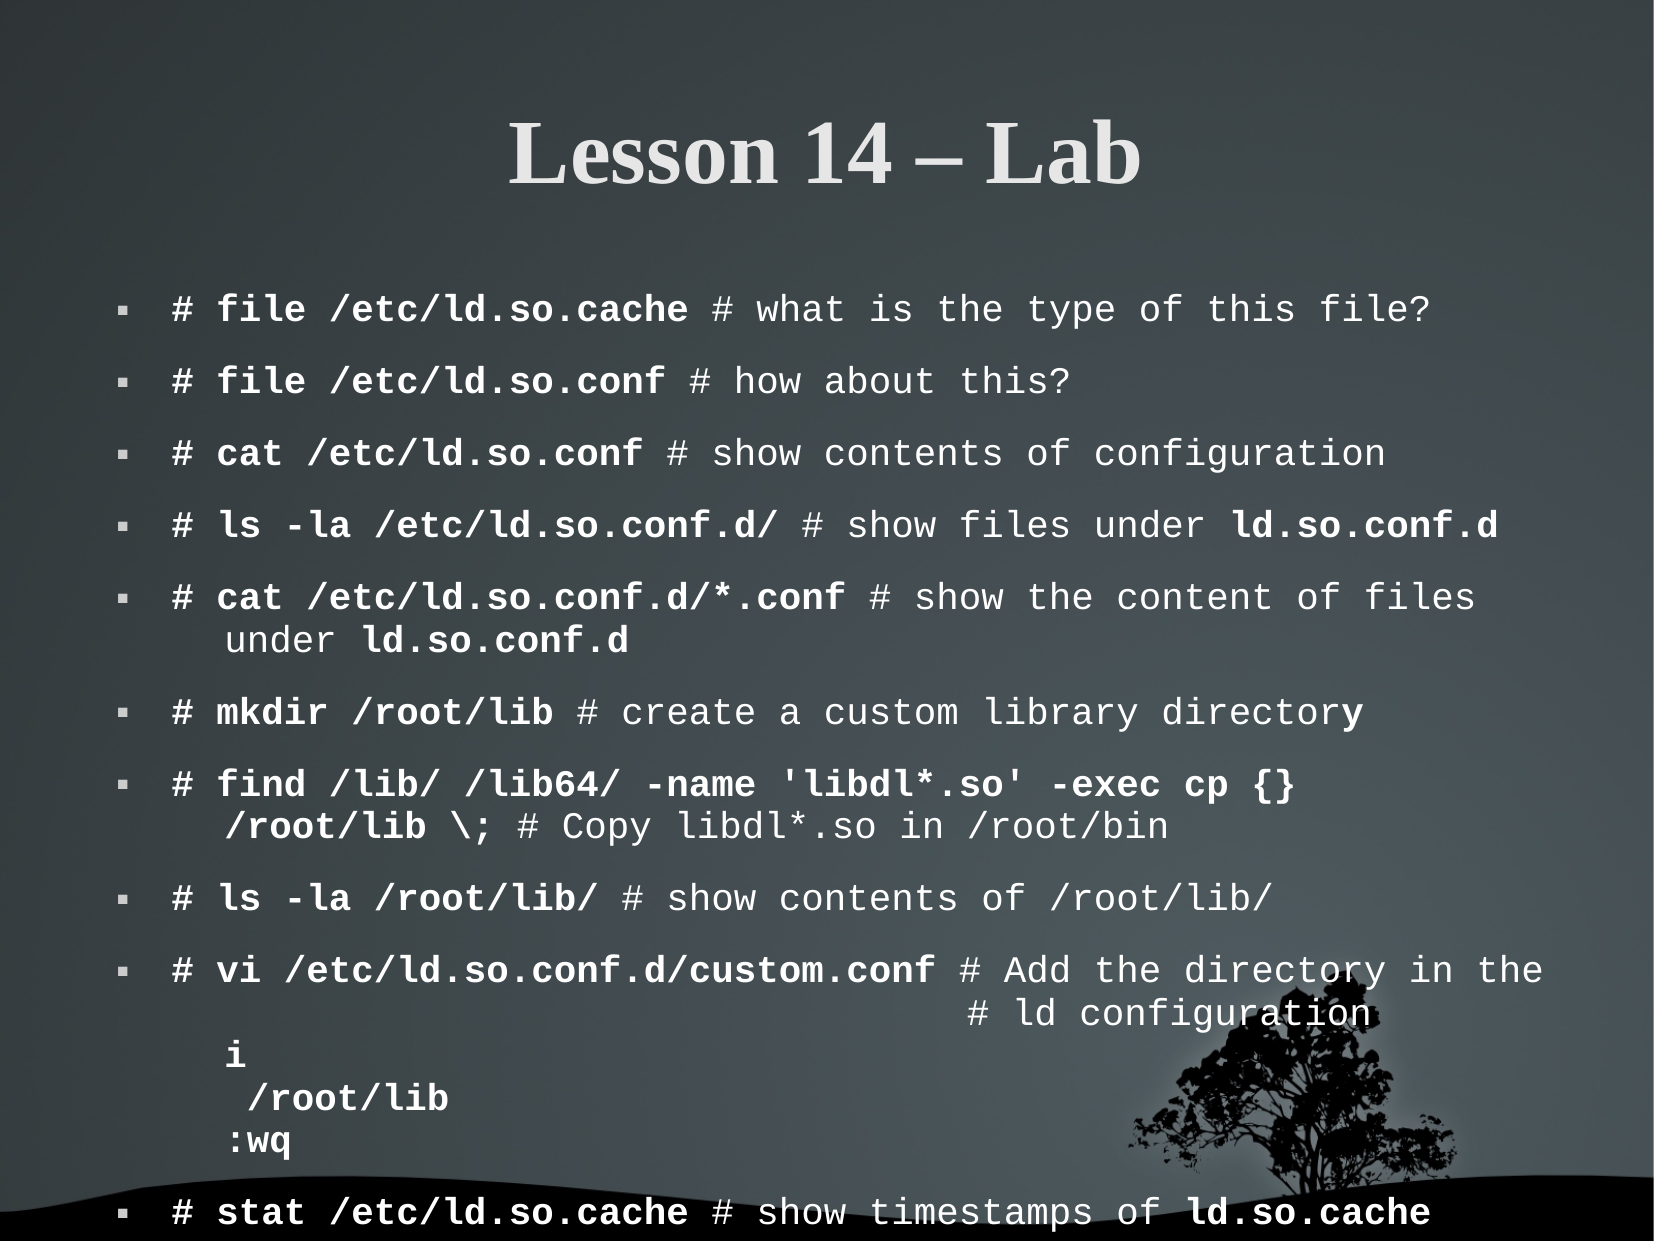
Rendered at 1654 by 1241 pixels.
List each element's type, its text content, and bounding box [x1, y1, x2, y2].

title Lesson 14 – Lab [82, 49, 1571, 257]
picture [0, 0, 1654, 1241]
list # file /etc/ld.so.cache # what is the type of this file? # file /etc/ld.so.conf # how about this? # cat /etc/ld.so.conf # show contents of configuration # ls -la /etc/ld.so.conf.d/ # show files under ld.so.conf.d # cat /etc/ld.so.conf.d/*.conf # show the content of files under ld.so.conf.d # mkdir /root/lib # create a custom library directory # find /lib/ /lib64/ -name 'libdl*.so' -exec cp {} /root/lib \; # Copy libdl*.so in /root/bin # ls -la /root/lib/ # show contents of /root/lib/ # vi /etc/ld.so.conf.d/custom.conf # Add the directory in the # ld configuration i /root/lib :wq # stat /etc/ld.so.cache # show timestamps of ld.so.cache # ldconfig # update # ldconfig -p | grep libdl # find the libdl library [82, 290, 1571, 1212]
